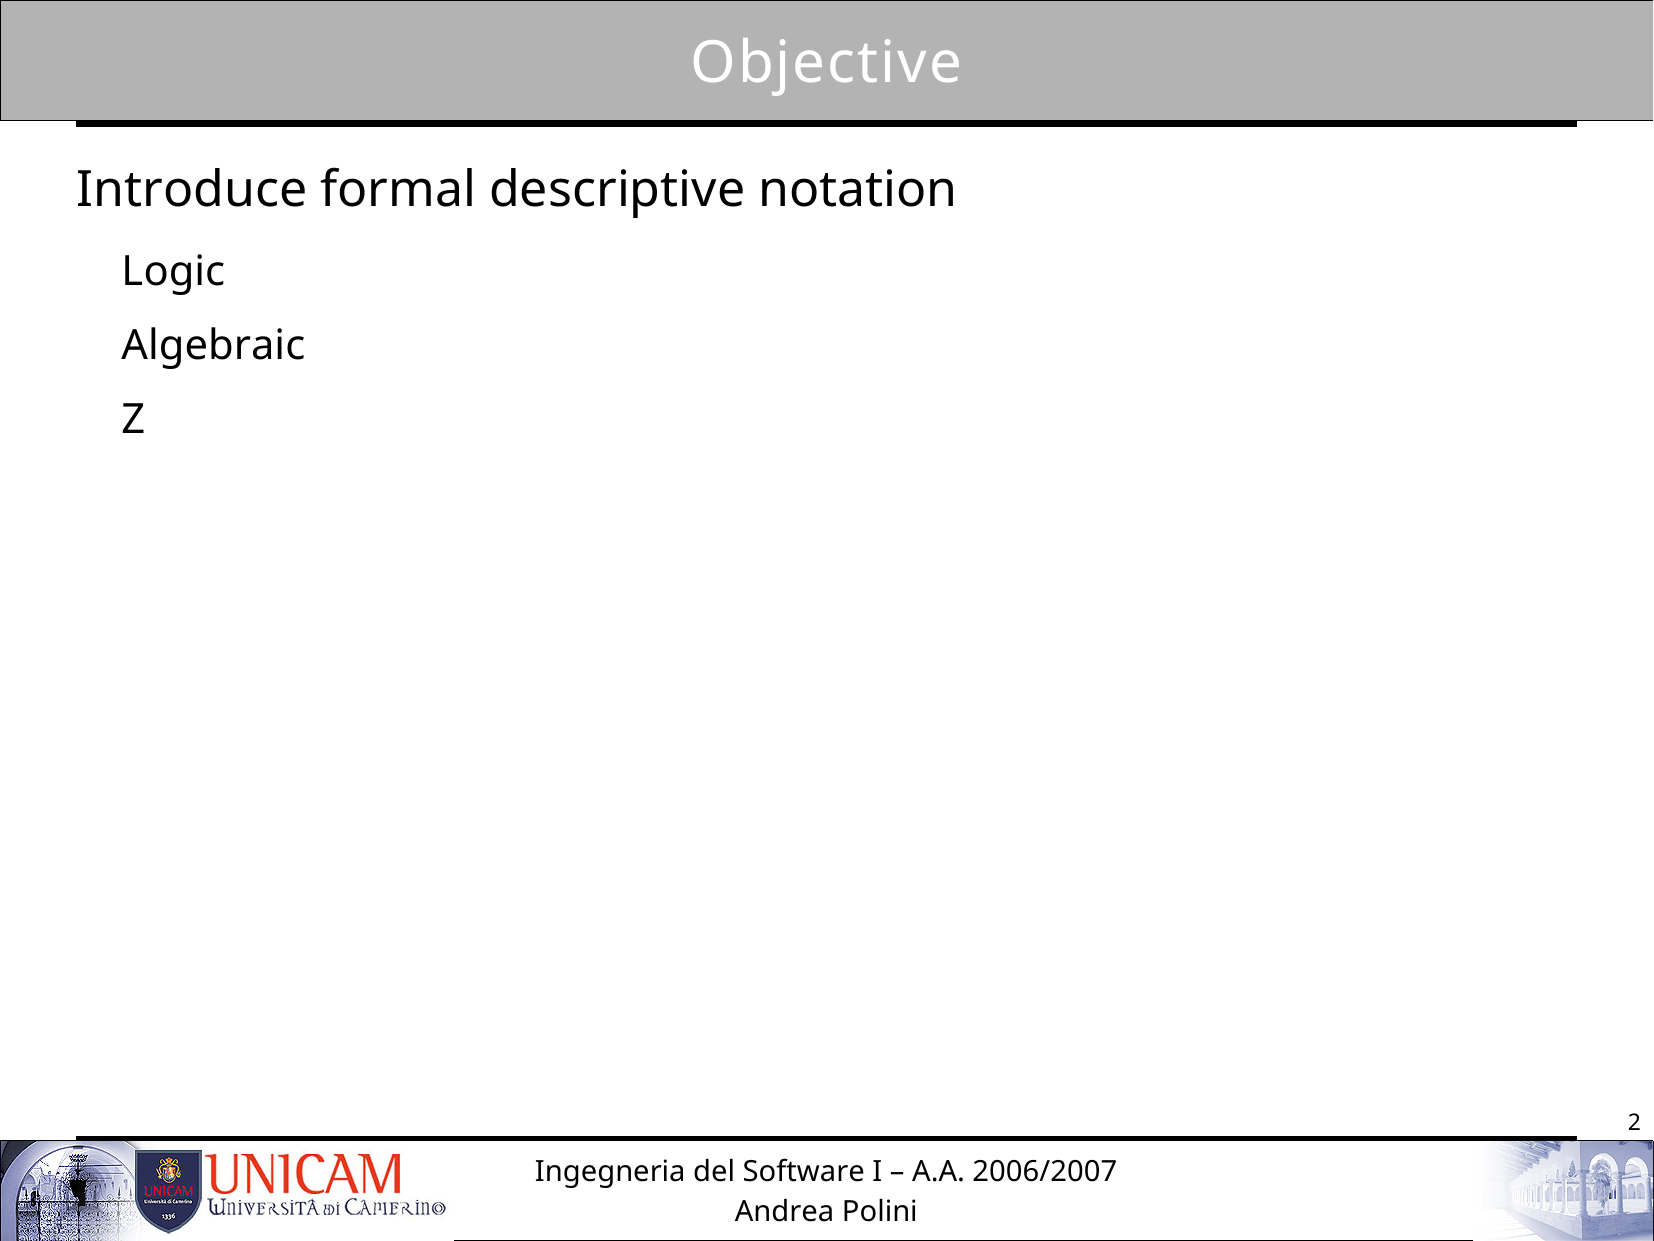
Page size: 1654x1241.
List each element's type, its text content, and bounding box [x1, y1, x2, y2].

picture [0, 1141, 454, 1241]
list Introduce formal descriptive notation Logic Algebraic Z [76, 152, 1577, 671]
picture [1473, 1141, 1654, 1241]
title Objective [0, 0, 1653, 121]
